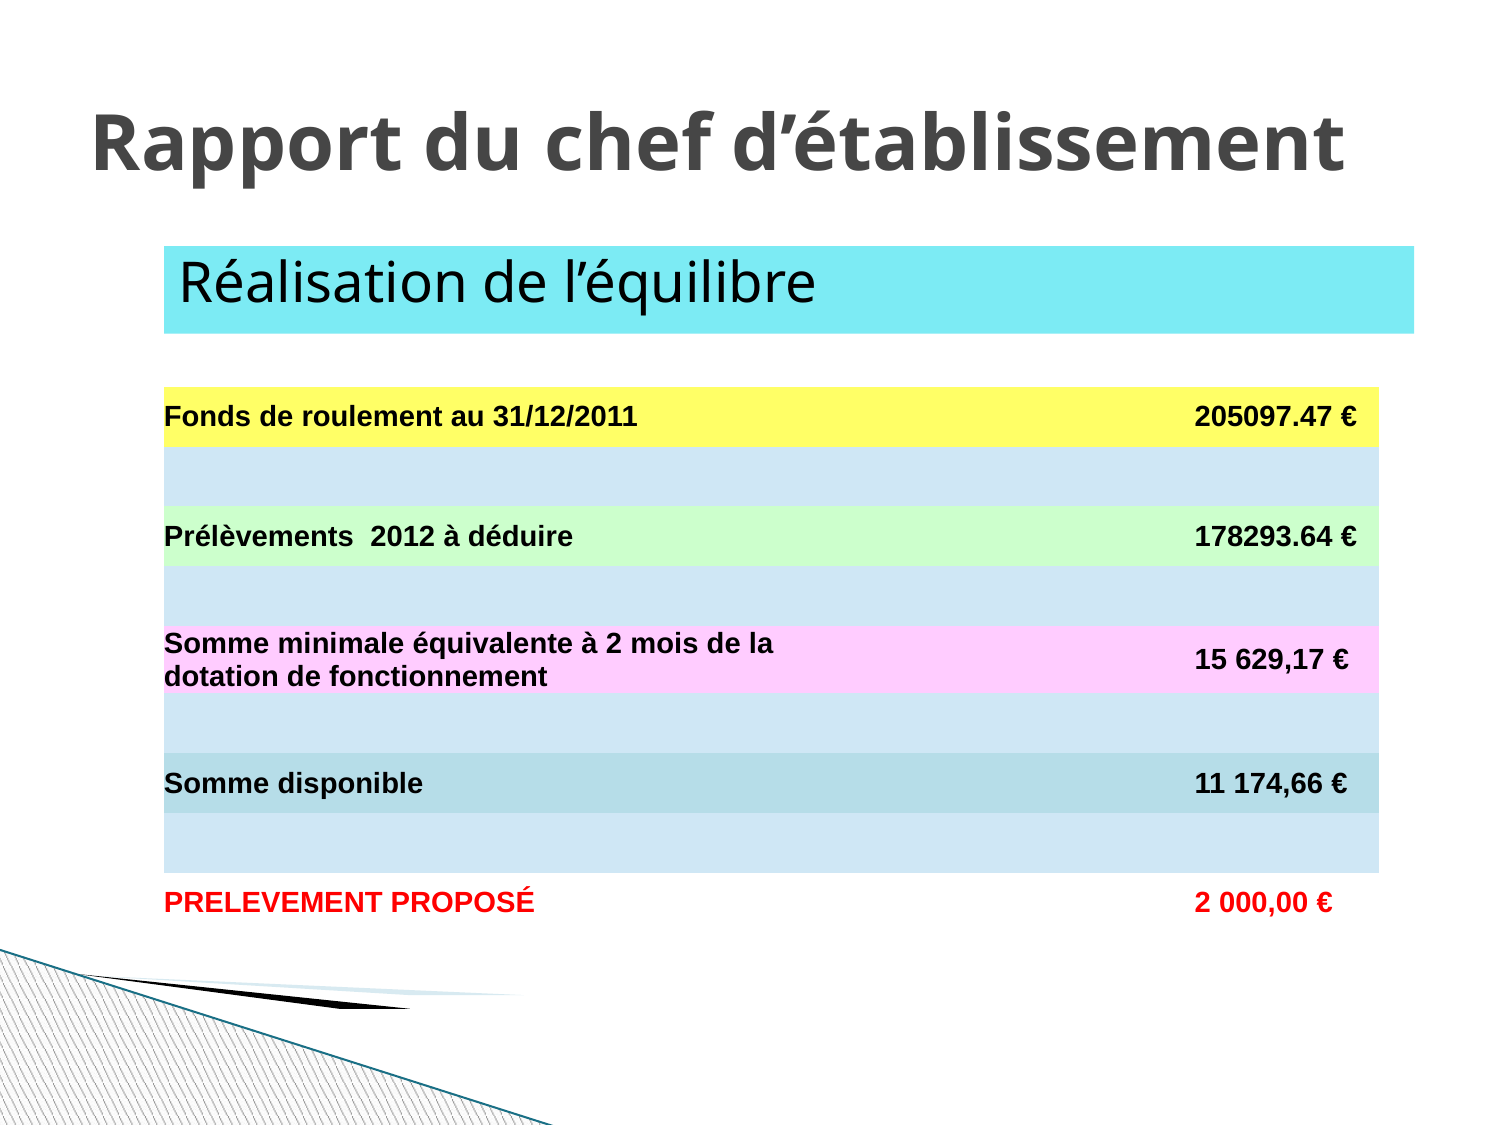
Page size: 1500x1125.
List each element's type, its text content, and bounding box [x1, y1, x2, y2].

table_cell [796, 506, 1010, 566]
table_cell Somme disponible [164, 753, 796, 813]
list Réalisation de l’équilibre [164, 246, 1415, 334]
table_cell [1195, 447, 1379, 506]
table_cell [164, 447, 796, 506]
table_cell [796, 873, 1010, 933]
table_cell [164, 693, 796, 753]
table_cell [1010, 506, 1195, 566]
table_cell [796, 566, 1010, 626]
picture [0, 952, 543, 1125]
table_cell Somme minimale équivalente à 2 mois de la dotation de fonctionnement [164, 626, 796, 693]
table_cell 2 000,00 € [1195, 873, 1379, 933]
table_cell PRELEVEMENT PROPOSÉ [164, 873, 796, 933]
table_cell [164, 813, 796, 873]
table_cell [1010, 447, 1195, 506]
table_cell [796, 693, 1010, 753]
table_cell 15 629,17 € [1195, 626, 1379, 693]
table_cell [1010, 693, 1195, 753]
table_cell [1010, 753, 1195, 813]
table_header Fonds de roulement au 31/12/2011 [164, 387, 796, 447]
table_header [1010, 387, 1195, 447]
table_cell [1195, 813, 1379, 873]
table_cell [1010, 626, 1195, 693]
table_cell [796, 626, 1010, 693]
table_cell [796, 813, 1010, 873]
table_cell [1010, 873, 1195, 933]
table_cell 11 174,66 € [1195, 753, 1379, 813]
table_cell [164, 566, 796, 626]
table_header 205097.47 € [1195, 387, 1379, 447]
table_cell [1010, 566, 1195, 626]
table_cell [1010, 813, 1195, 873]
table_cell [1195, 693, 1379, 753]
title Rapport du chef d’établissement [75, 45, 1425, 233]
table_cell 178293.64 € [1195, 506, 1379, 566]
table_cell Prélèvements 2012 à déduire [164, 506, 796, 566]
table_header [796, 387, 1010, 447]
table_cell [796, 753, 1010, 813]
table_cell [1195, 566, 1379, 626]
table_cell [796, 447, 1010, 506]
